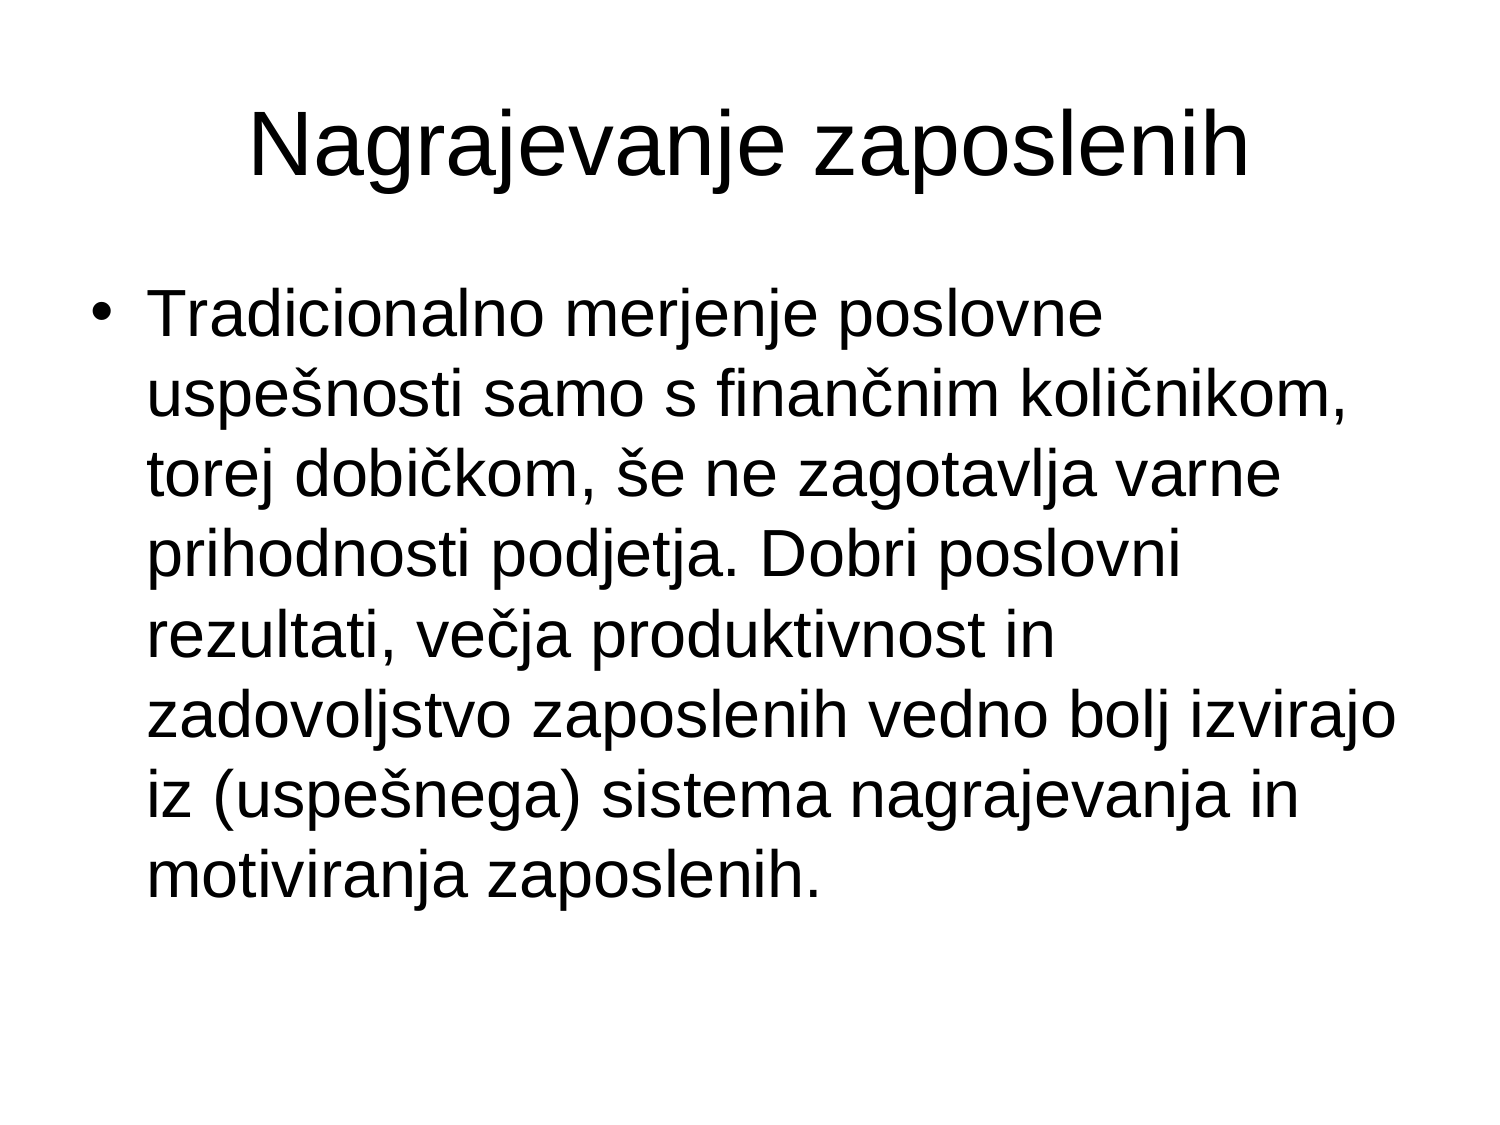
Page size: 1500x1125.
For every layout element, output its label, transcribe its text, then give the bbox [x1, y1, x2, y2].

title Nagrajevanje zaposlenih [75, 45, 1426, 233]
list Tradicionalno merjenje poslovne uspešnosti samo s finančnim količnikom, torej dobičkom, še ne zagotavlja varne prihodnosti podjetja. Dobri poslovni rezultati, večja produktivnost in zadovoljstvo zaposlenih vedno bolj izvirajo iz (uspešnega) sistema nagrajevanja in motiviranja zaposlenih. [75, 262, 1426, 1006]
